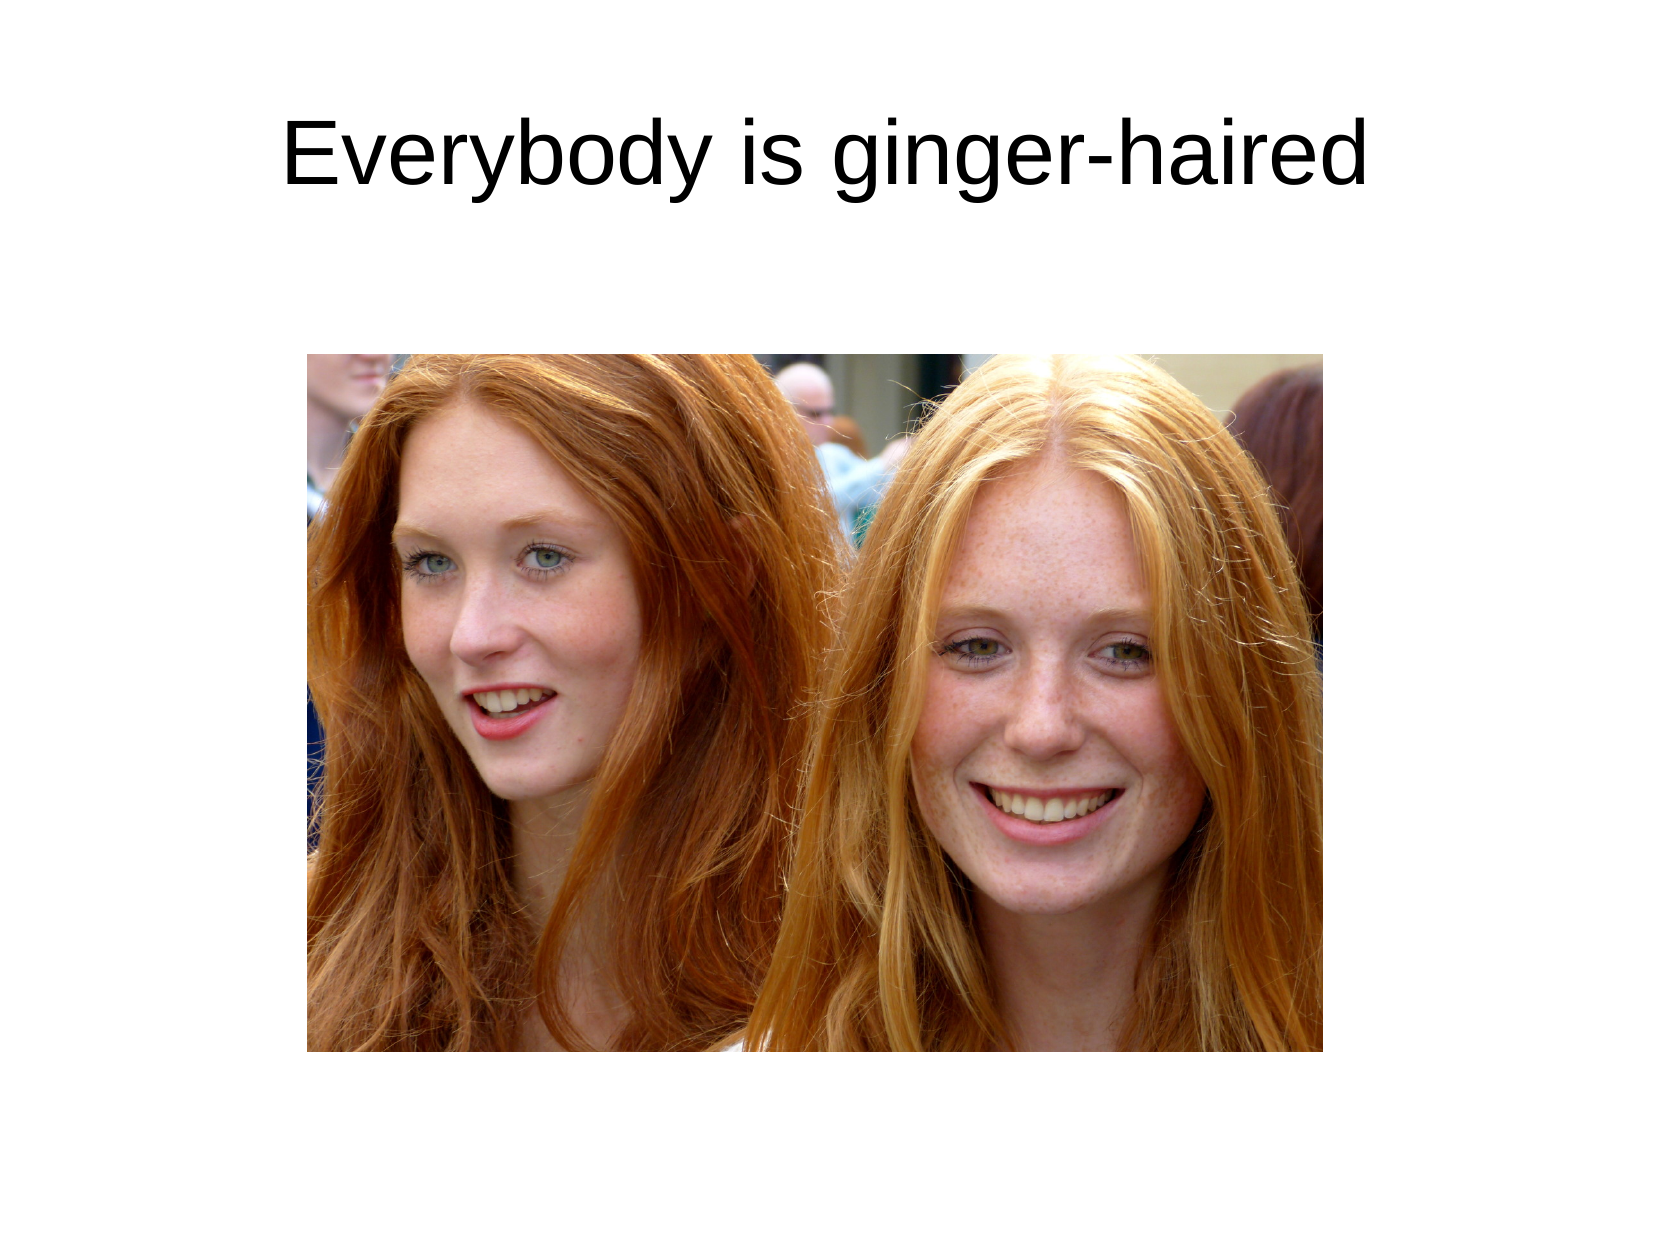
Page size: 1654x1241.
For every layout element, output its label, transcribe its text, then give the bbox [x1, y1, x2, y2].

title Everybody is ginger-haired [82, 49, 1571, 257]
picture [307, 354, 1323, 1052]
